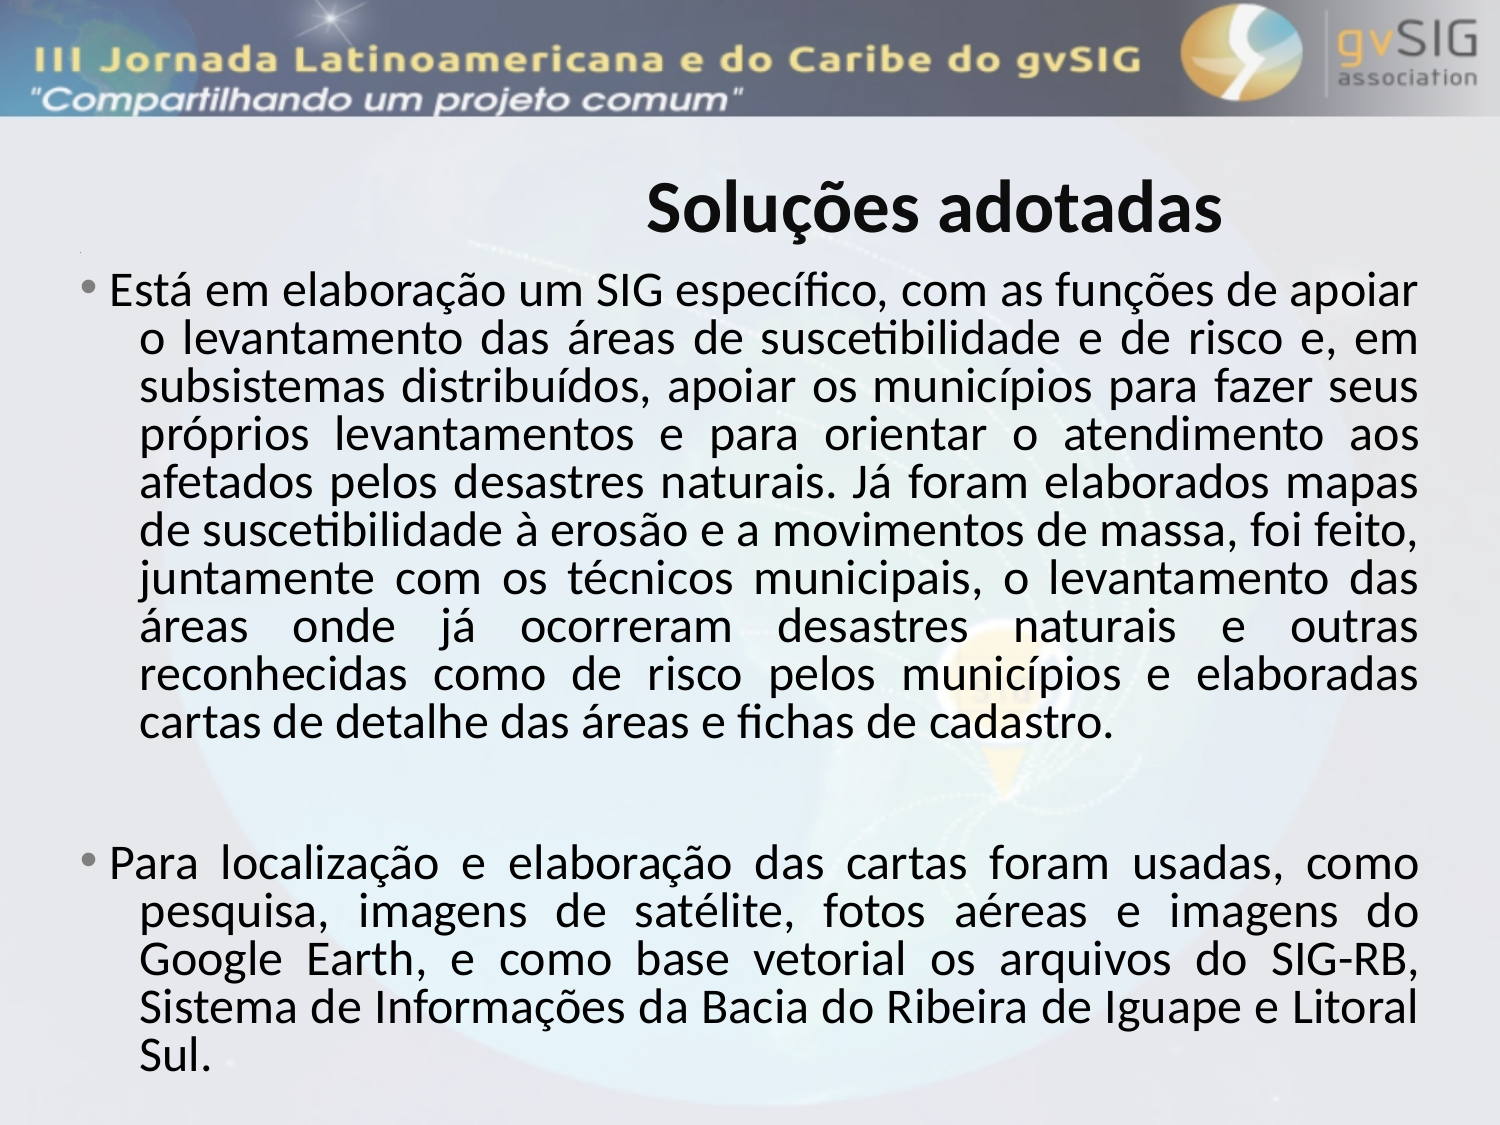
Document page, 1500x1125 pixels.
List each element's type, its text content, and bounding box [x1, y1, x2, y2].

text_box Soluções adotadas [631, 113, 1424, 291]
picture [0, 0, 1500, 1125]
list Está em elaboração um SIG específico, com as funções de apoiar o levantamento das áreas de suscetibilidade e de risco e, em subsistemas distribuídos, apoiar os municípios para fazer seus próprios levantamentos e para orientar o atendimento aos afetados pelos desastres naturais. Já foram elaborados mapas de suscetibilidade à erosão e a movimentos de massa, foi feito, juntamente com os técnicos municipais, o levantamento das áreas onde já ocorreram desastres naturais e outras reconhecidas como de risco pelos municípios e elaboradas cartas de detalhe das áreas e fichas de cadastro. Para localização e elaboração das cartas foram usadas, como pesquisa, imagens de satélite, fotos aéreas e imagens do Google Earth, e como base vetorial os arquivos do SIG-RB, Sistema de Informações da Bacia do Ribeira de Iguape e Litoral Sul. [64, 243, 1436, 1083]
